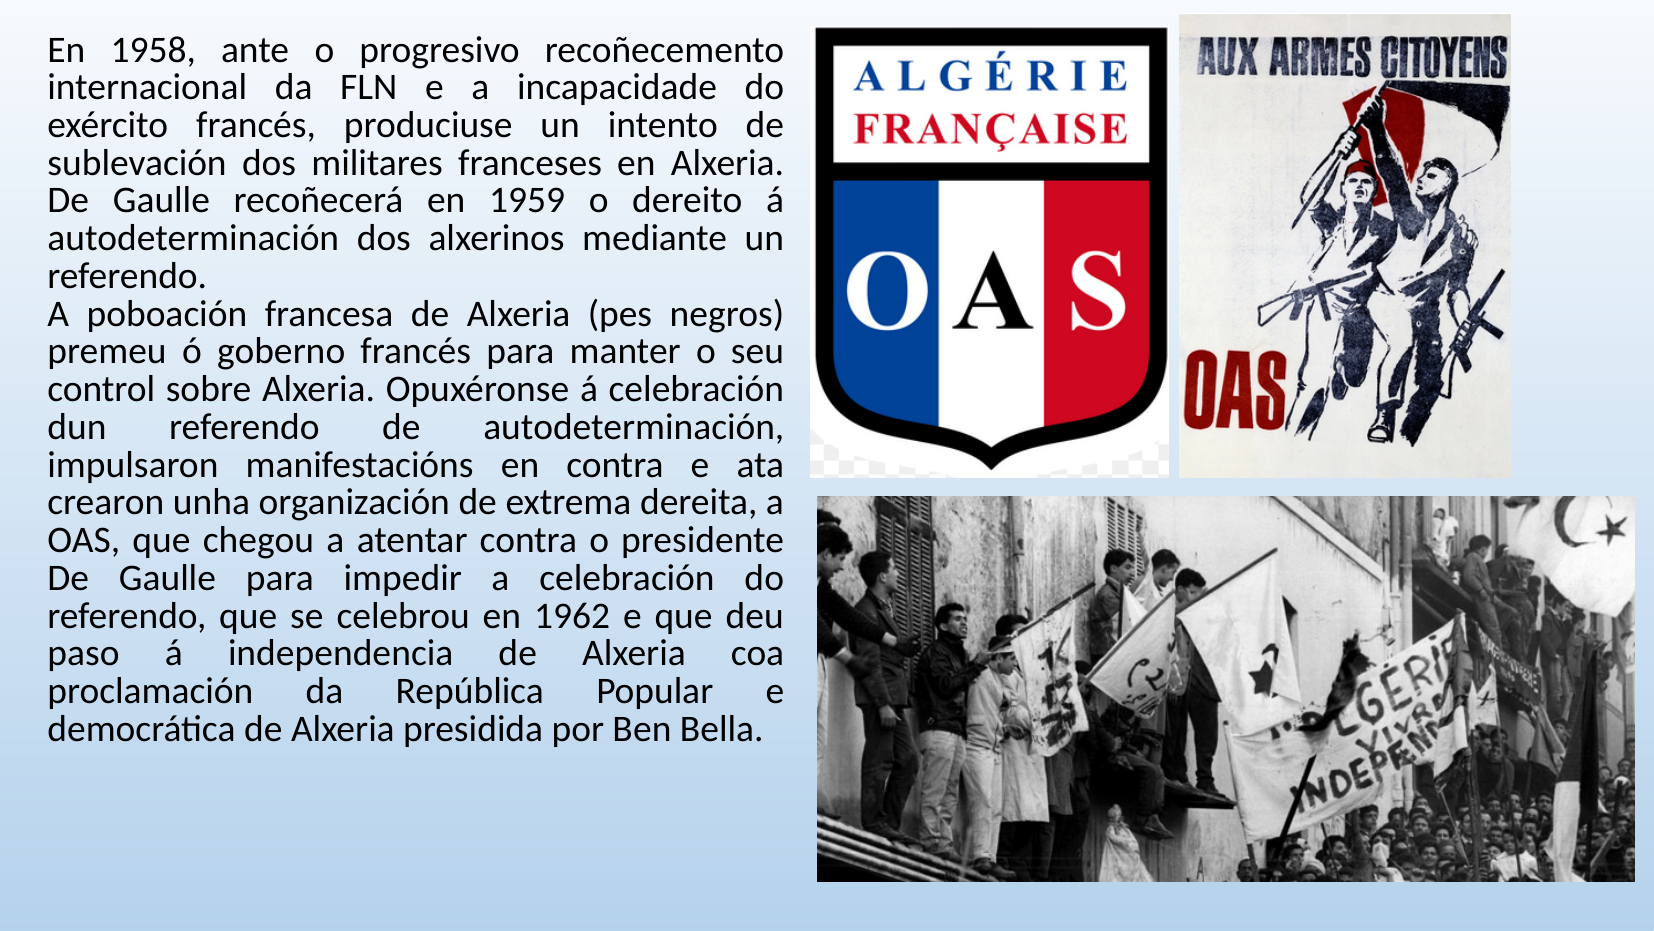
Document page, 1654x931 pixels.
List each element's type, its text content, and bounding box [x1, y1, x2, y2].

text_box En 1958, ante o progresivo recoñecemento internacional da FLN e a incapacidade do exército francés, produciuse un intento de sublevación dos militares franceses en Alxeria. De Gaulle recoñecerá en 1959 o dereito á autodeterminación dos alxerinos mediante un referendo. A poboación francesa de Alxeria (pes negros) premeu ó goberno francés para manter o seu control sobre Alxeria. Opuxéronse á celebración dun referendo de autodeterminación, impulsaron manifestacións en contra e ata crearon unha organización de extrema dereita, a OAS, que chegou a atentar contra o presidente De Gaulle para impedir a celebración do referendo, que se celebrou en 1962 e que deu paso á independencia de Alxeria coa proclamación da República Popular e democrática de Alxeria presidida por Ben Bella. [32, 26, 800, 905]
picture [817, 496, 1635, 882]
picture [1179, 13, 1511, 478]
picture [810, 26, 1169, 478]
